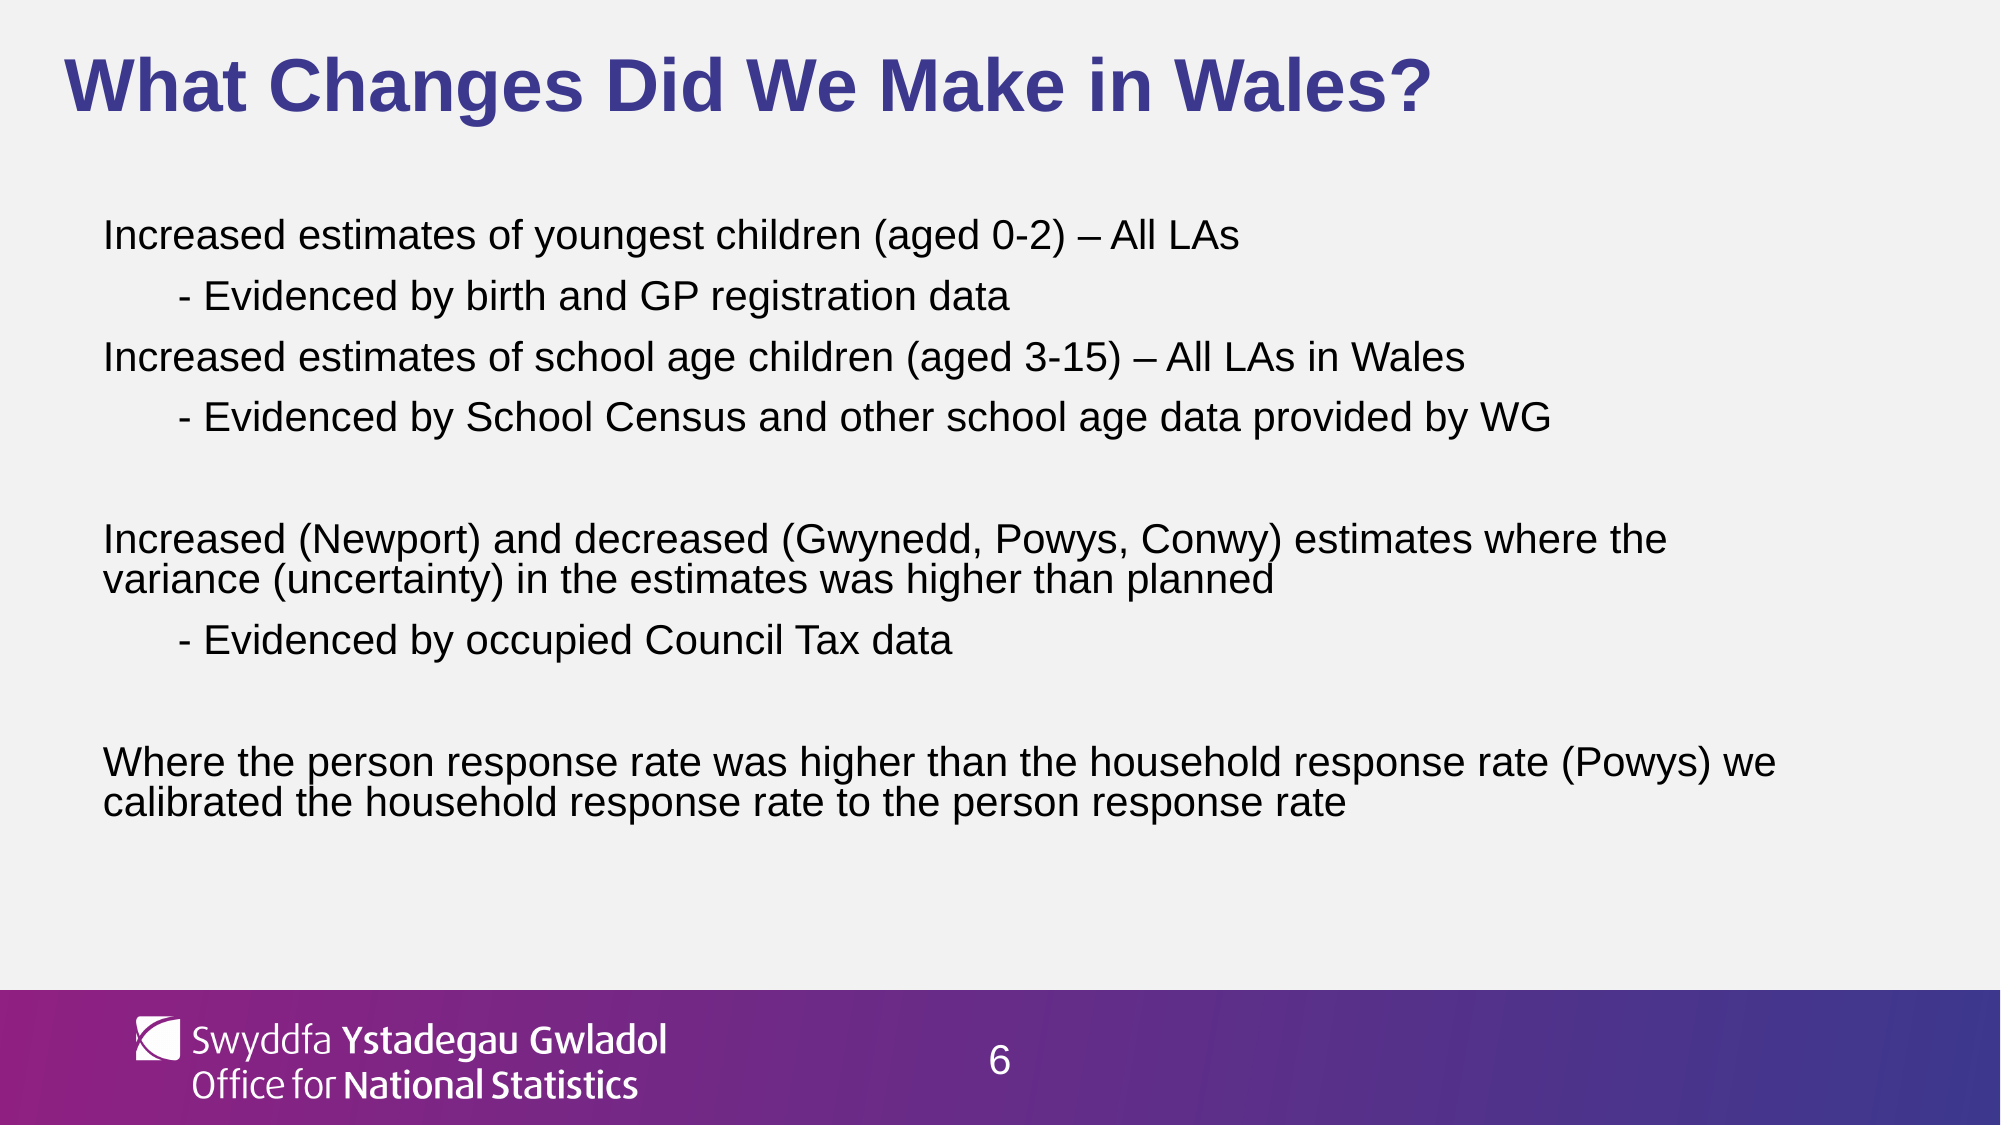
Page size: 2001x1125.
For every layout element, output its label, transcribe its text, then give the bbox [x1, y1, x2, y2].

title What Changes Did We Make in Wales? [64, 39, 1939, 137]
text_box 6 [764, 1025, 1236, 1086]
list Increased estimates of youngest children (aged 0-2) – All LAs - Evidenced by birth and GP registration data Increased estimates of school age children (aged 3-15) – All LAs in Wales - Evidenced by School Census and other school age data provided by WG Increased (Newport) and decreased (Gwynedd, Powys, Conwy) estimates where the variance (uncertainty) in the estimates was higher than planned - Evidenced by occupied Council Tax data Where the person response rate was higher than the household response rate (Powys) we calibrated the household response rate to the person response rate [87, 217, 1816, 945]
